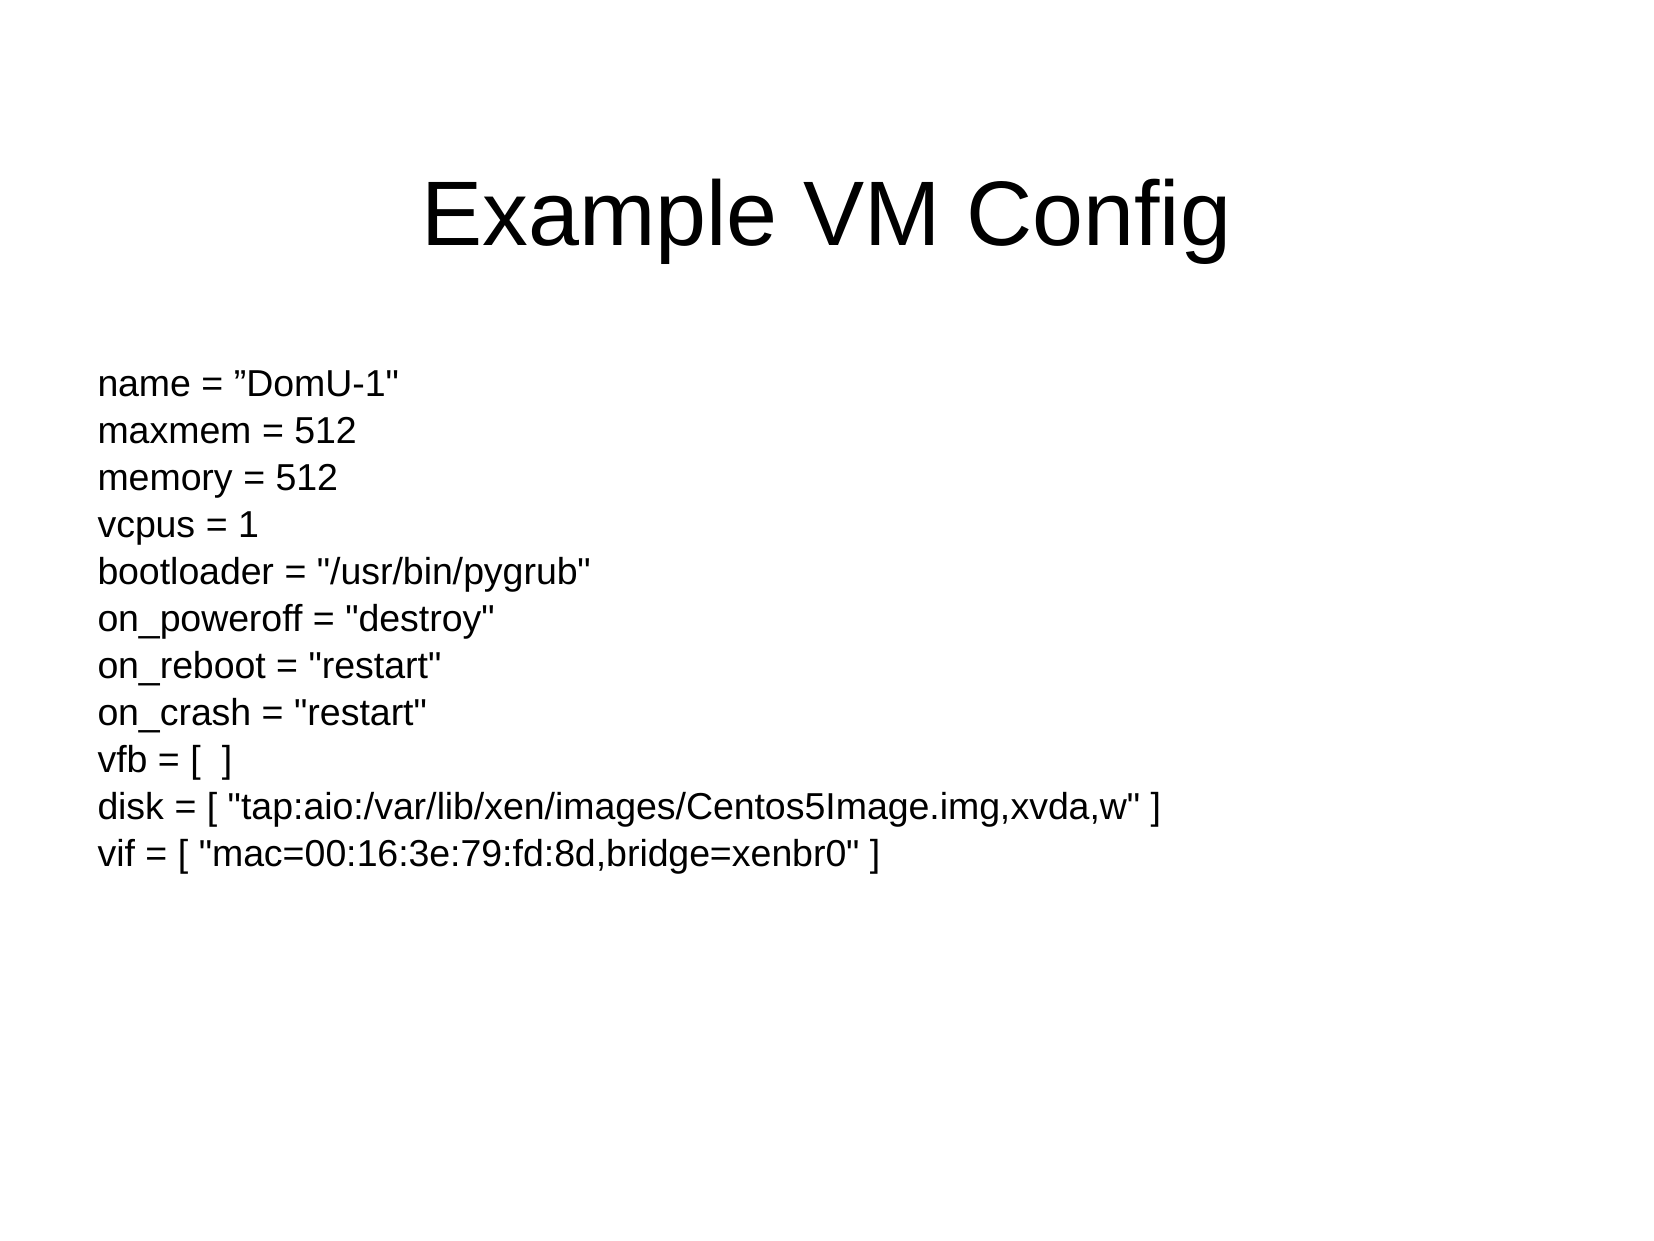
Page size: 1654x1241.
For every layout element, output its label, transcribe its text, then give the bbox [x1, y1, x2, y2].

list name = ”DomU-1" maxmem = 512 memory = 512 vcpus = 1 bootloader = "/usr/bin/pygrub" on_poweroff = "destroy" on_reboot = "restart" on_crash = "restart" vfb = [ ] disk = [ "tap:aio:/var/lib/xen/images/Centos5Image.img,xvda,w" ] vif = [ "mac=00:16:3e:79:fd:8d,bridge=xenbr0" ] [82, 358, 1571, 1113]
title Example VM Config [124, 110, 1530, 317]
